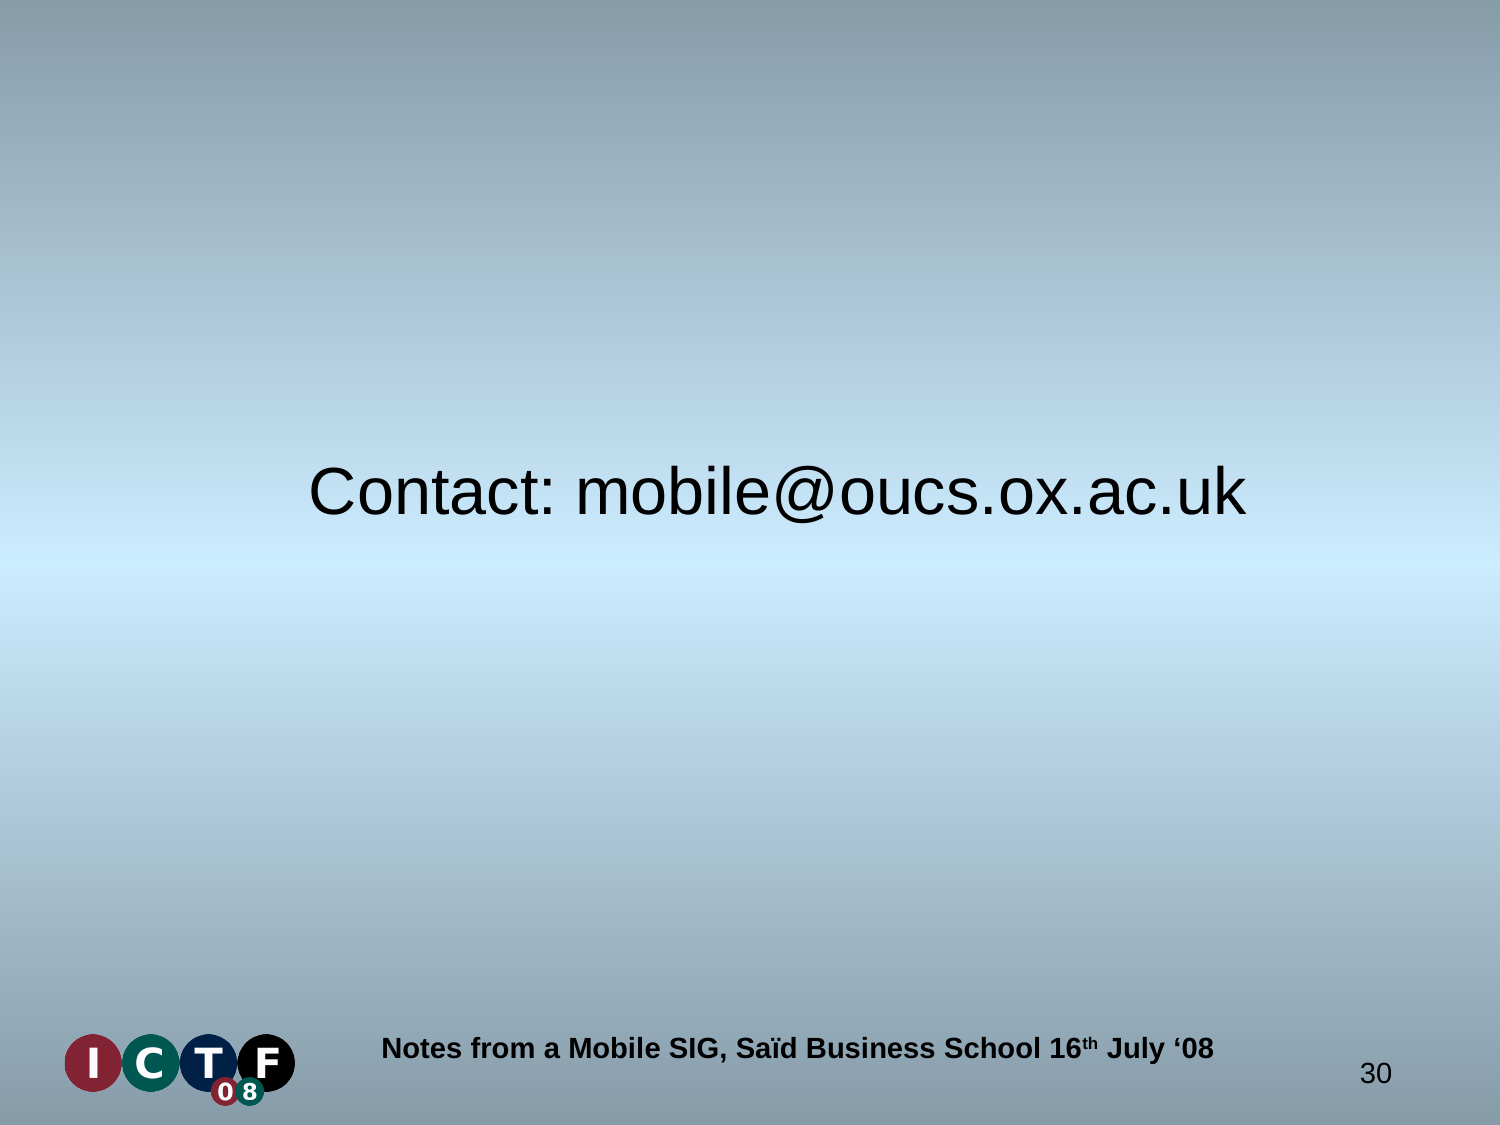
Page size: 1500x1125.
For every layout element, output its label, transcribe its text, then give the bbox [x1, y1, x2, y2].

list Contact: mobile@oucs.ox.ac.uk [75, 385, 1426, 634]
picture [64, 1034, 295, 1106]
